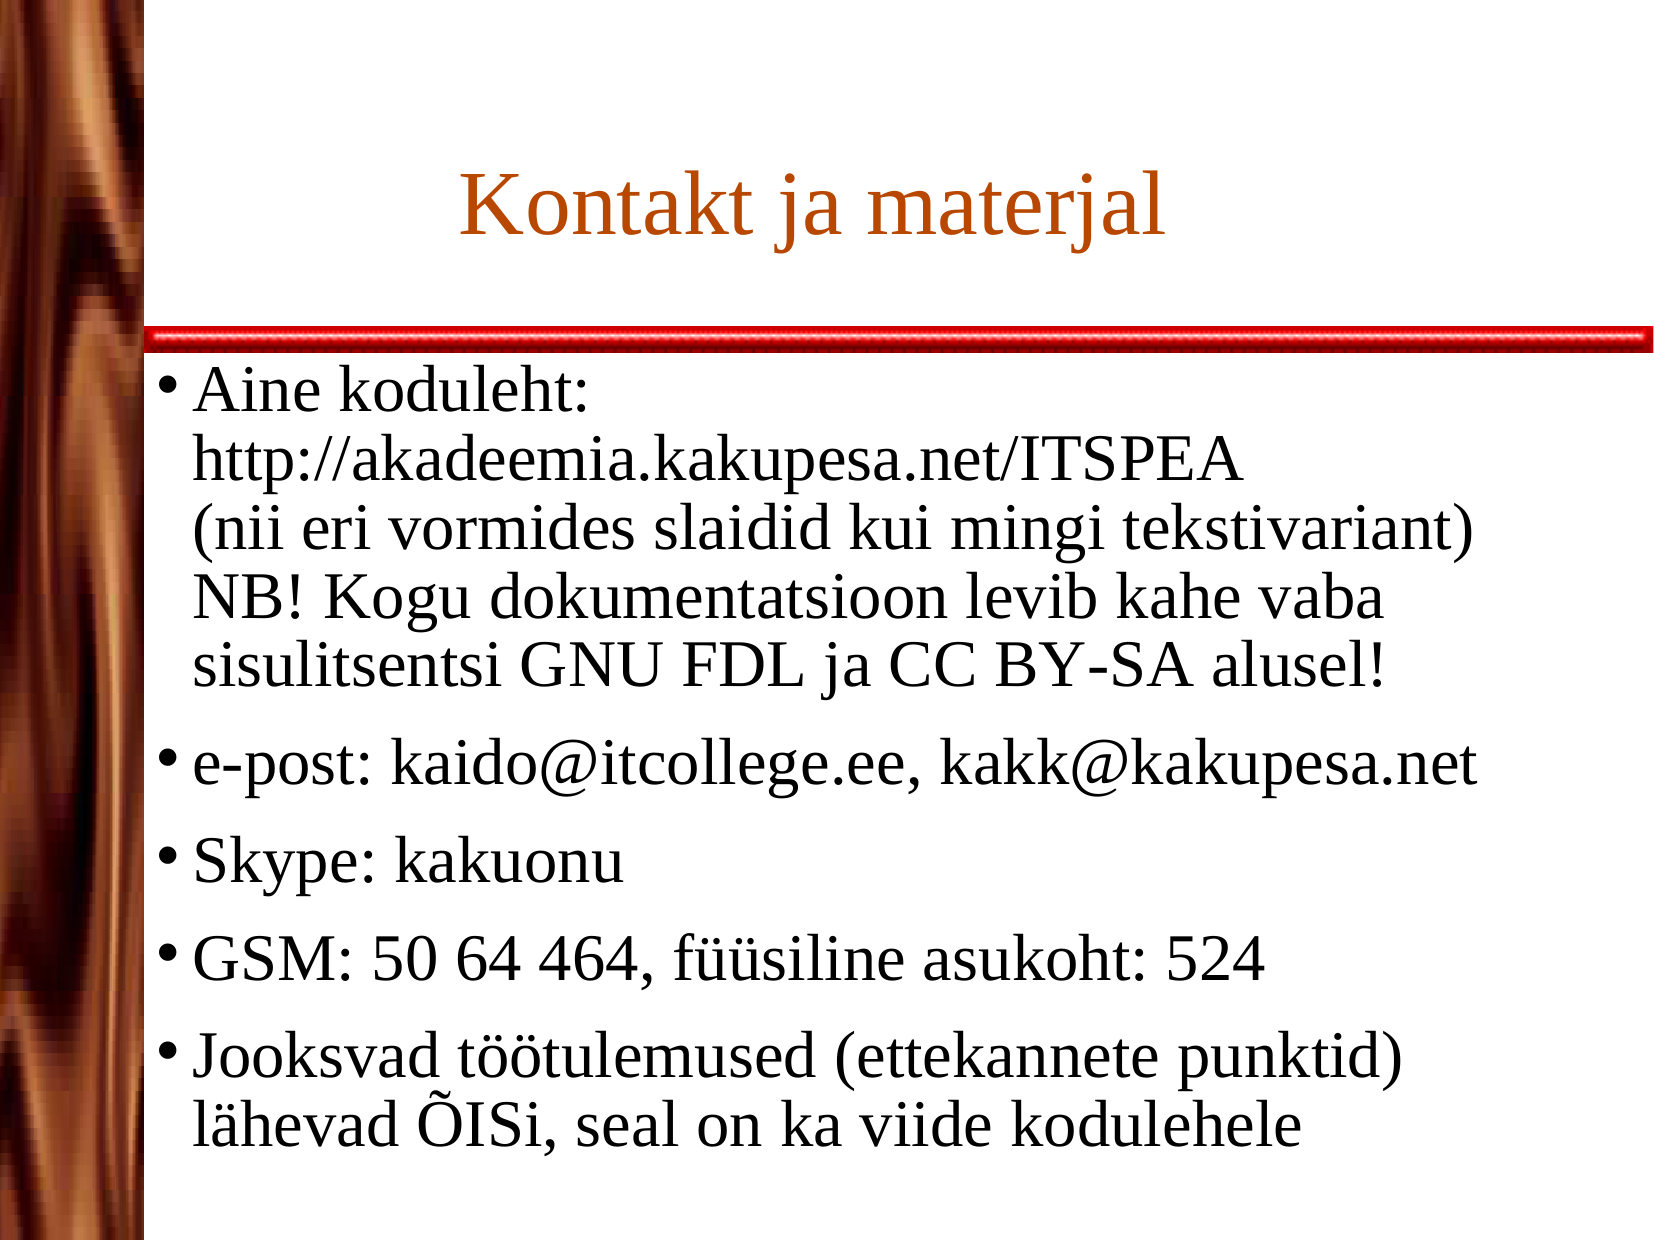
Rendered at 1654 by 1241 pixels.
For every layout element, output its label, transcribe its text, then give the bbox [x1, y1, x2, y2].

list Aine koduleht: http://akadeemia.kakupesa.net/ITSPEA (nii eri vormides slaidid kui mingi tekstivariant) NB! Kogu dokumentatsioon levib kahe vaba sisulitsentsi GNU FDL ja CC BY-SA alusel! e-post: kaido@itcollege.ee, kakk@kakupesa.net Skype: kakuonu GSM: 50 64 464, füüsiline asukoht: 524 Jooksvad töötulemused (ettekannete punktid) lähevad ÕISi, seal on ka viide kodulehele [121, 356, 1533, 1219]
title Kontakt ja materjal [121, 100, 1533, 312]
picture [0, 0, 1654, 1240]
